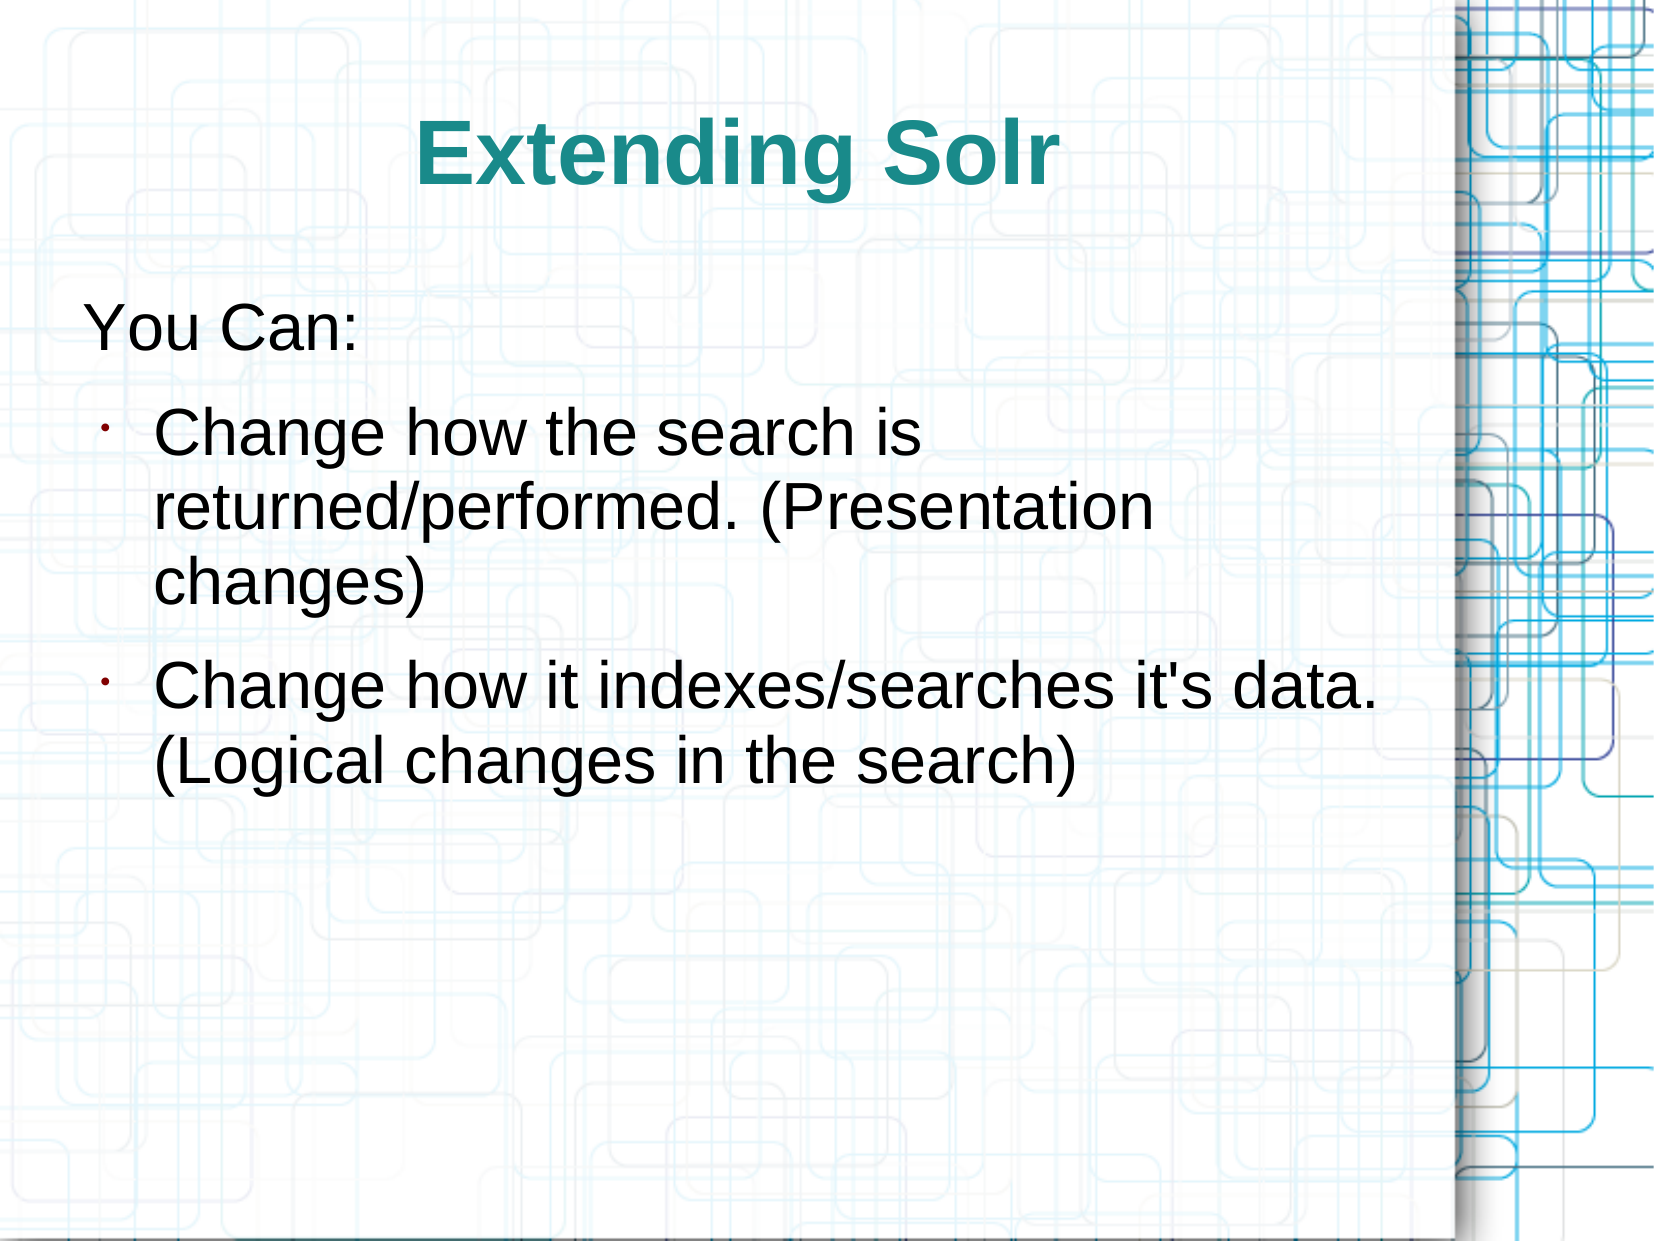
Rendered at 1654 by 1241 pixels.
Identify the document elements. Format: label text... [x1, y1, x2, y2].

title Extending Solr [59, 49, 1418, 257]
list You Can: Change how the search is returned/performed. (Presentation changes) Change how it indexes/searches it's data. (Logical changes in the search) [82, 290, 1418, 1094]
picture [0, 0, 1654, 1241]
